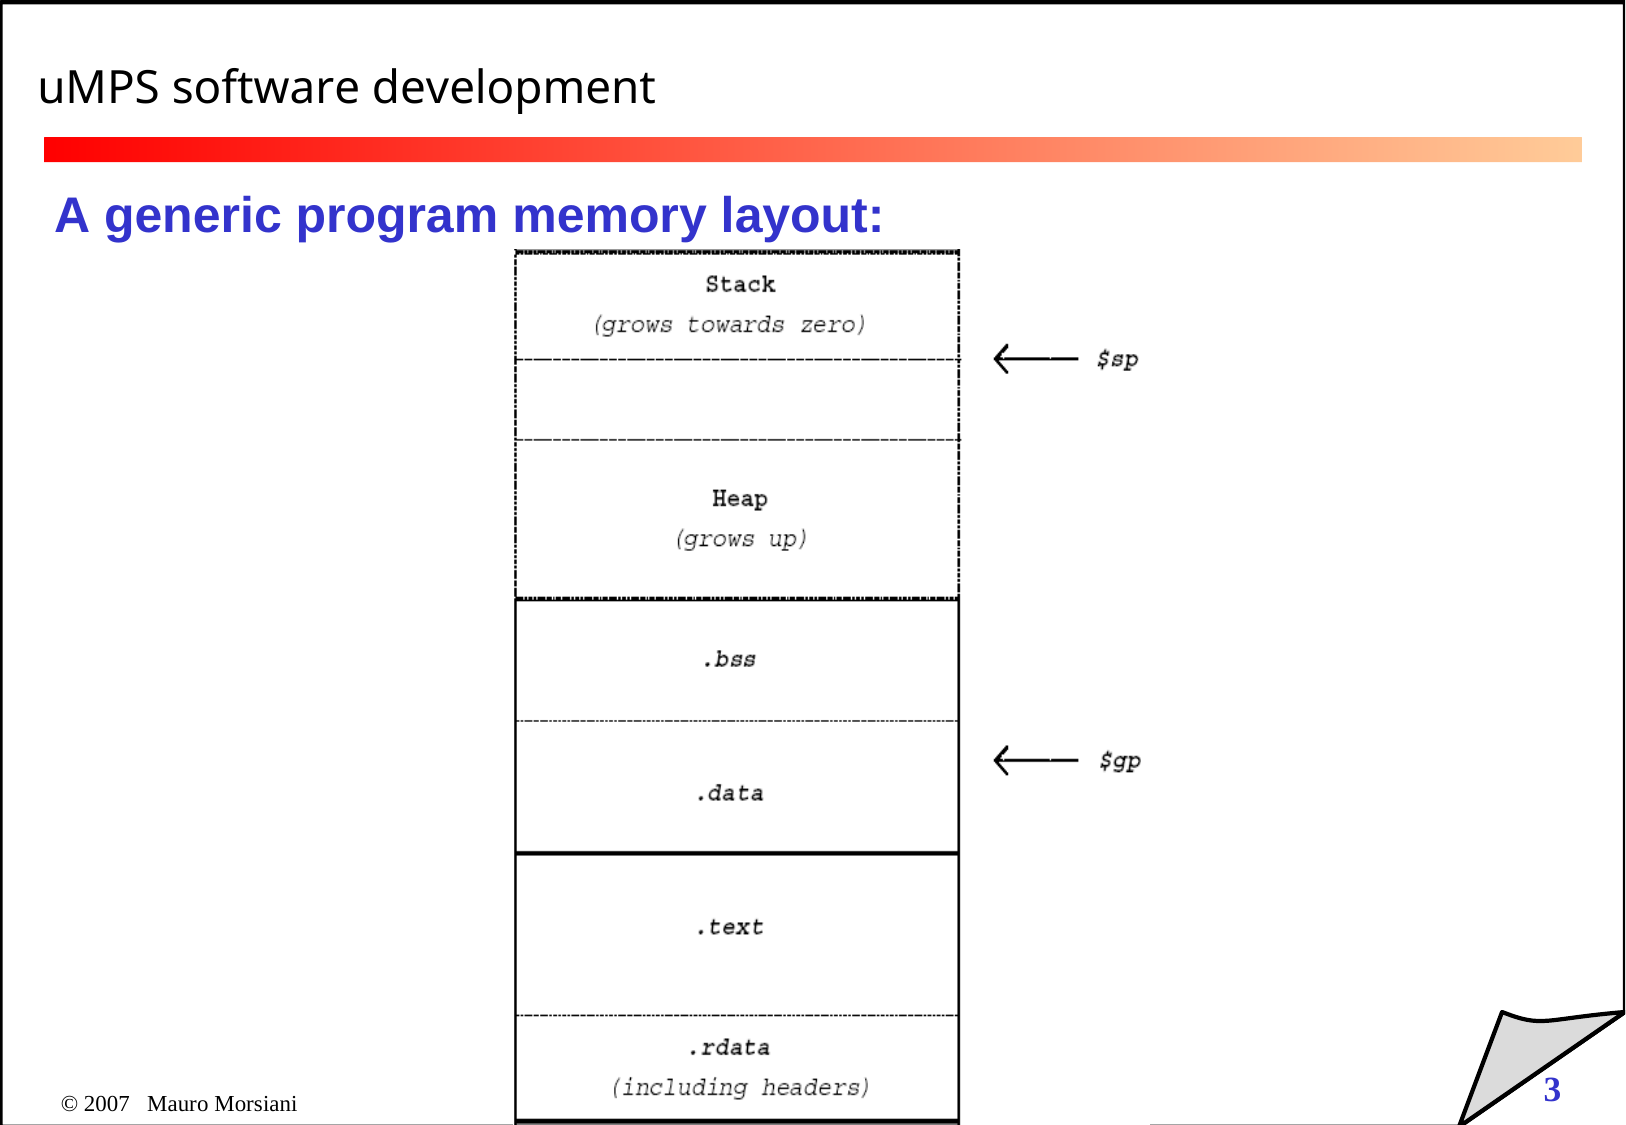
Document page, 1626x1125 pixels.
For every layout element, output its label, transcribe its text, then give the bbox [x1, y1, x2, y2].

list A generic program memory layout: [54, 187, 1557, 492]
picture [513, 492, 1150, 1125]
title uMPS software development [37, 44, 1587, 130]
